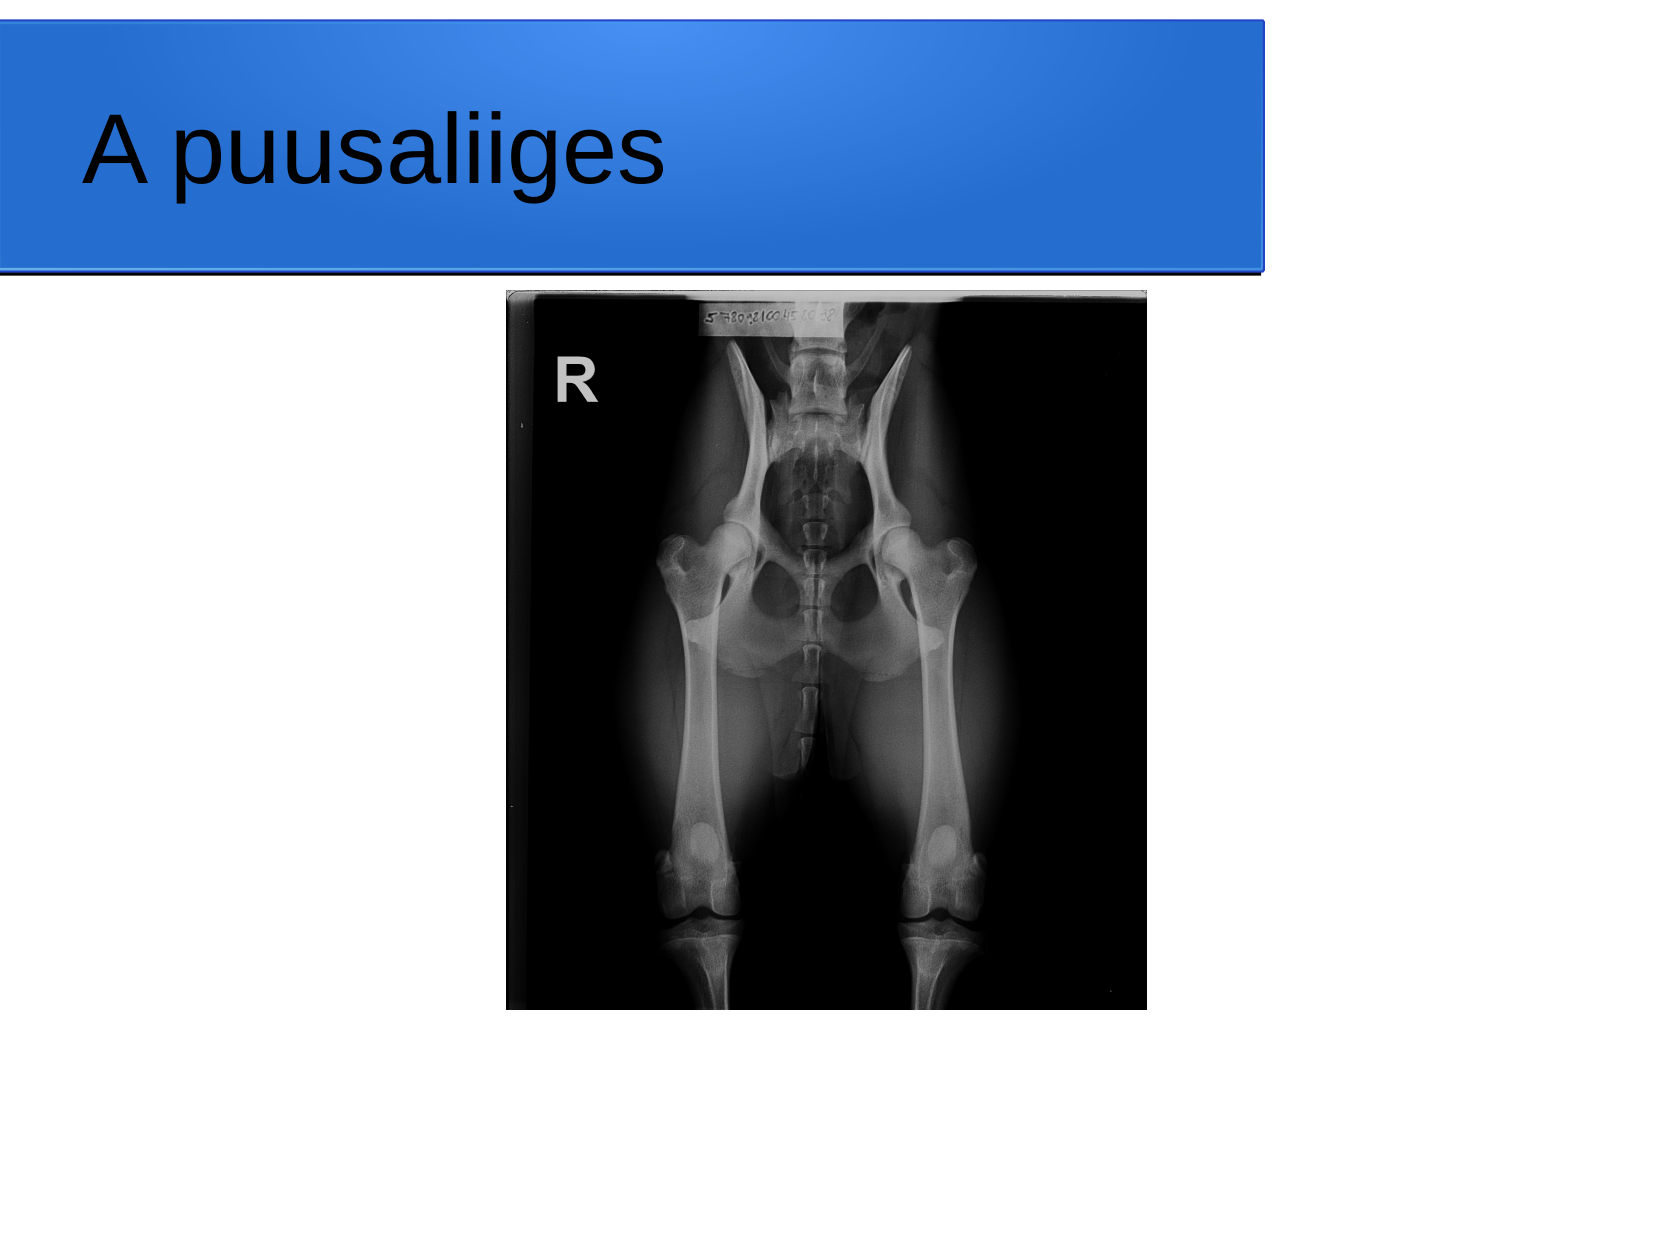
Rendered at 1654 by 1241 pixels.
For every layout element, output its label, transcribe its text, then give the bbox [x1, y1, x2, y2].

picture [506, 290, 1147, 1010]
title A puusaliiges [82, 47, 1235, 252]
